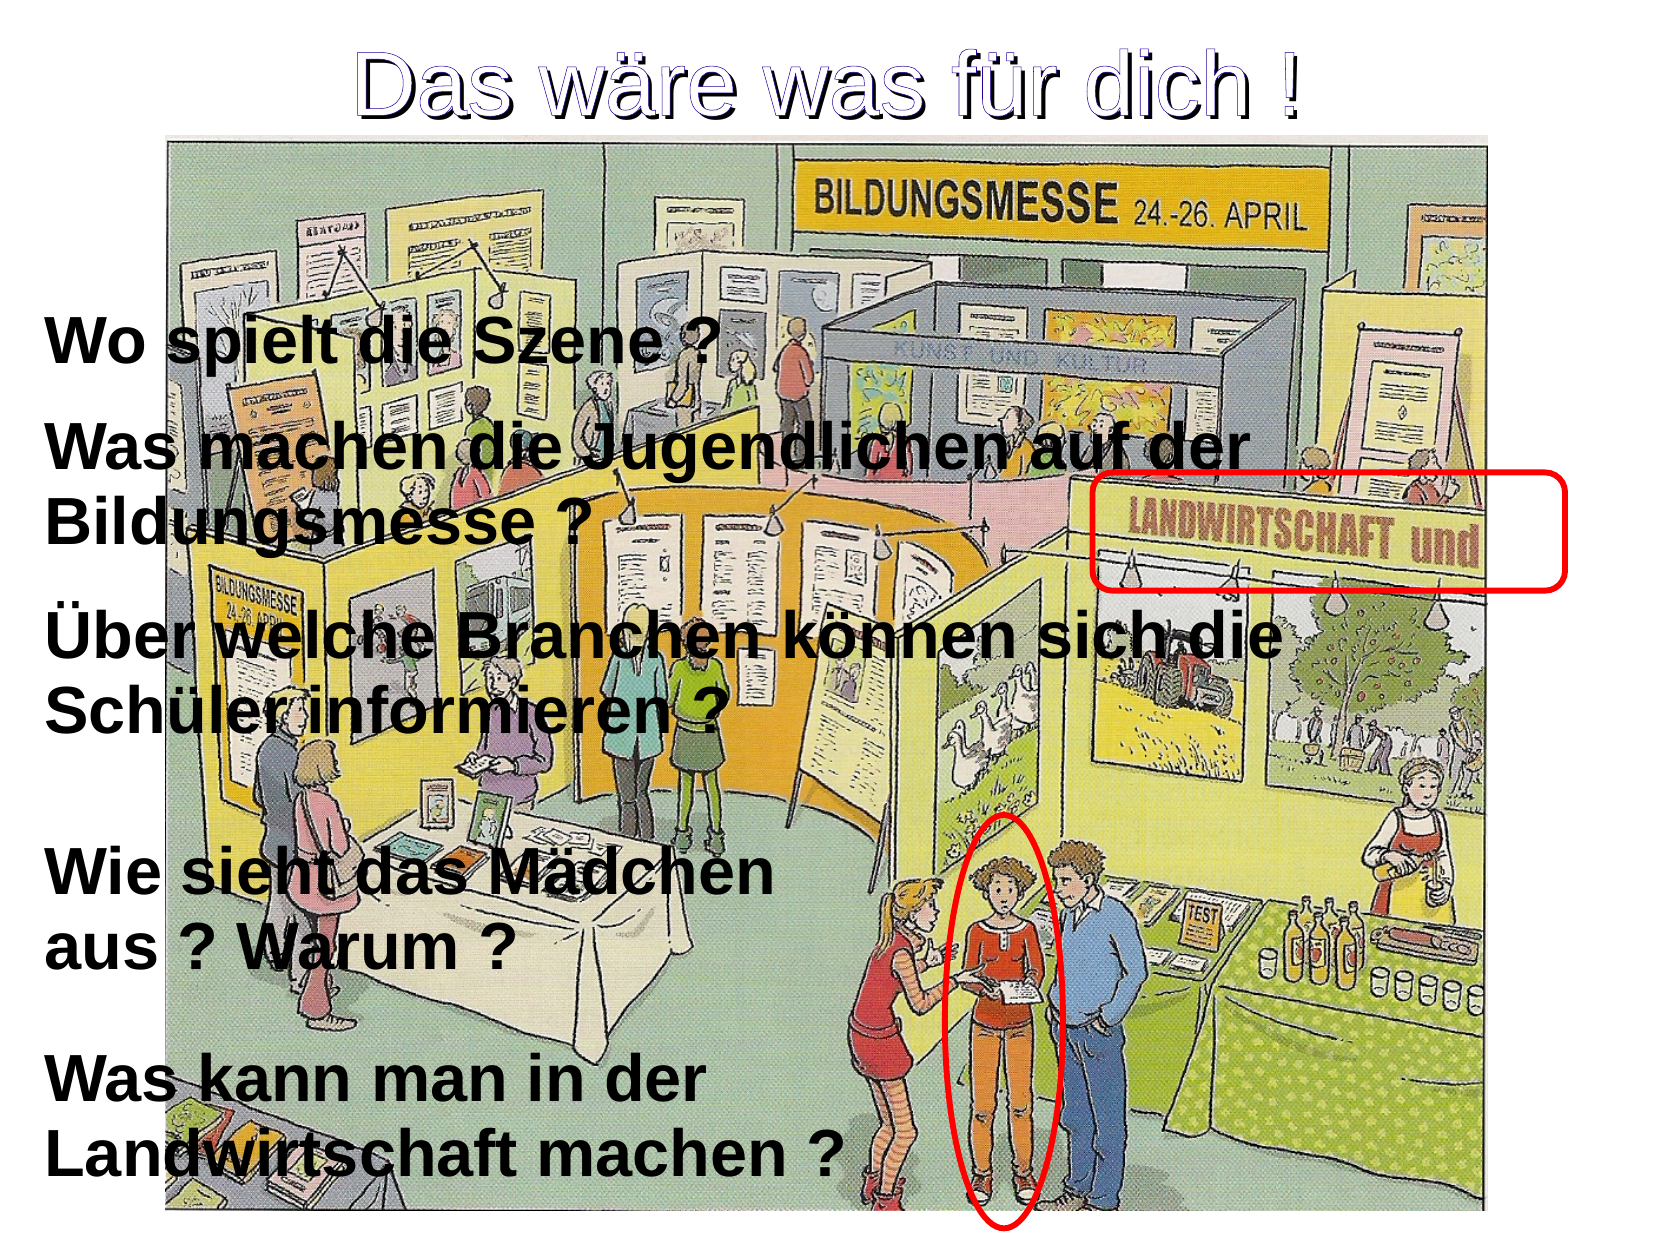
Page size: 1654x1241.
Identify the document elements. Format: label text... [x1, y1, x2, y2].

text_box Was kann man in der Landwirtschaft machen ? [29, 1033, 1211, 1198]
picture [165, 135, 1488, 469]
text_box Was machen die Jugendlichen auf der Bildungsmesse ? [1096, 476, 1388, 566]
text_box Wie sieht das Mädchen aus ? Warum ? [29, 826, 827, 992]
title Das wäre was für dich ! [82, 32, 1571, 136]
picture [165, 1198, 976, 1211]
picture [977, 1198, 1030, 1211]
picture [1096, 476, 1488, 587]
picture [165, 566, 1098, 590]
text_box Was machen die Jugendlichen auf der Bildungsmesse ? [29, 401, 1388, 566]
text_box Wo spielt die Szene ? [29, 295, 827, 385]
picture [948, 819, 1060, 1033]
picture [165, 594, 1488, 1211]
text_box Über welche Branchen können sich die Schüler informieren ? [29, 590, 1329, 755]
